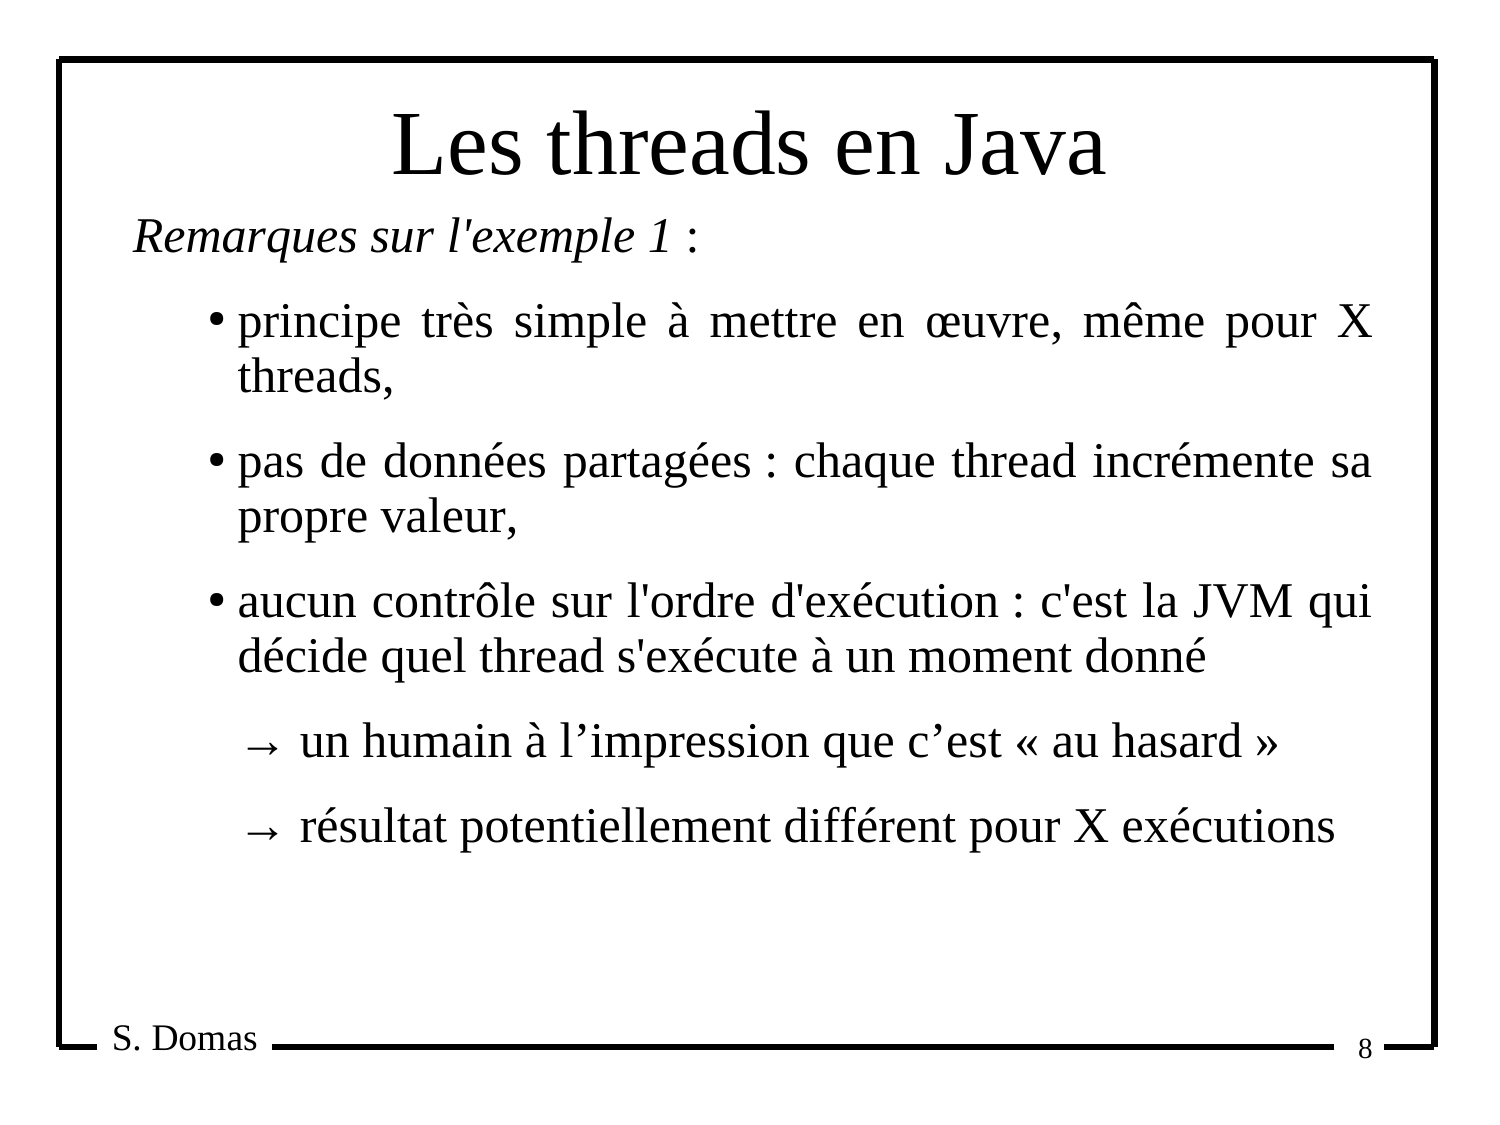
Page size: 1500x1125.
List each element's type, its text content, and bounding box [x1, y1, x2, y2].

text_box S. Domas [97, 1009, 273, 1067]
title Les threads en Java [112, 49, 1388, 238]
text_box Remarques sur l'exemple 1 : principe très simple à mettre en œuvre, même pour X threads, pas de données partagées : chaque thread incrémente sa propre valeur, aucun contrôle sur l'ordre d'exécution : c'est la JVM qui décide quel thread s'exécute à un moment donné → un humain à l’impression que c’est « au hasard » → résultat potentiellement différent pour X exécutions [118, 238, 1388, 1034]
